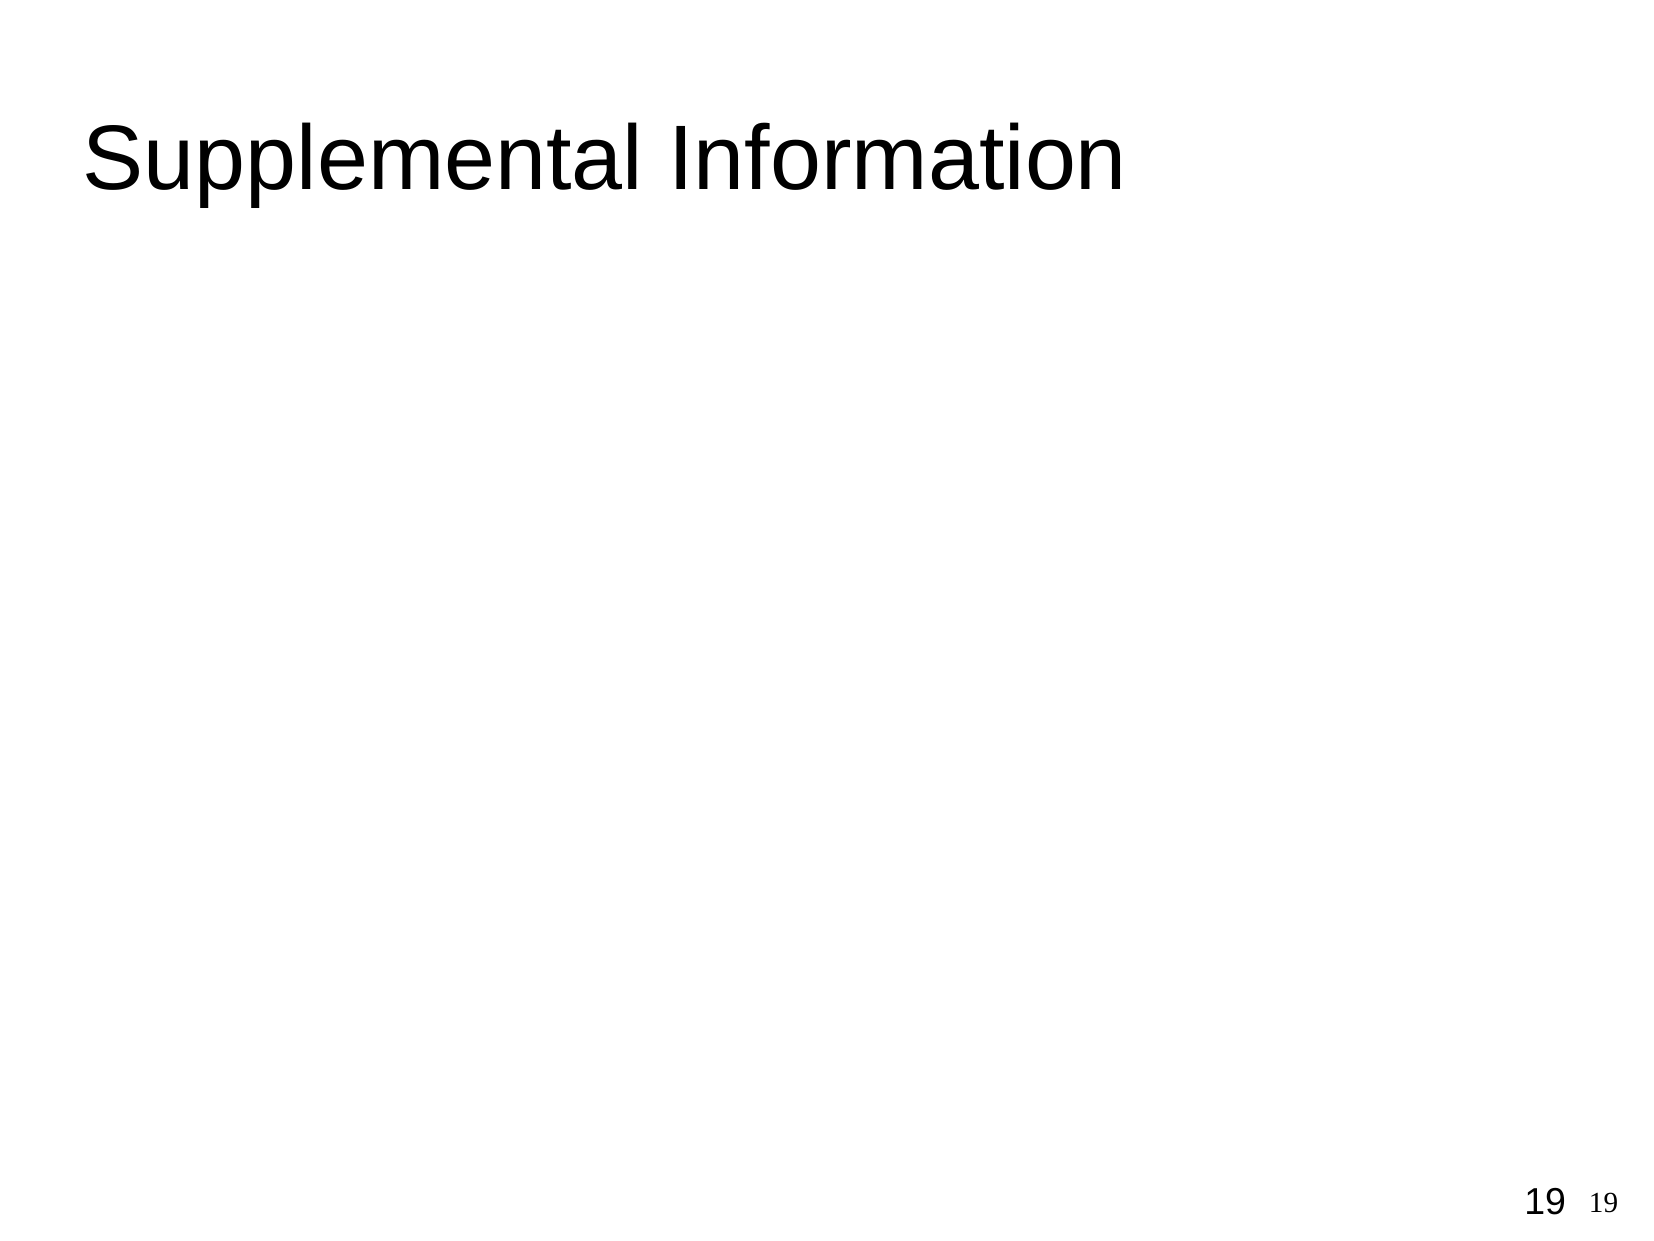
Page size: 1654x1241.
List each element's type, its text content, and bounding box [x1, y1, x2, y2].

slide_number <number> [1589, 1182, 1633, 1221]
title Supplemental Information [82, 49, 1571, 257]
